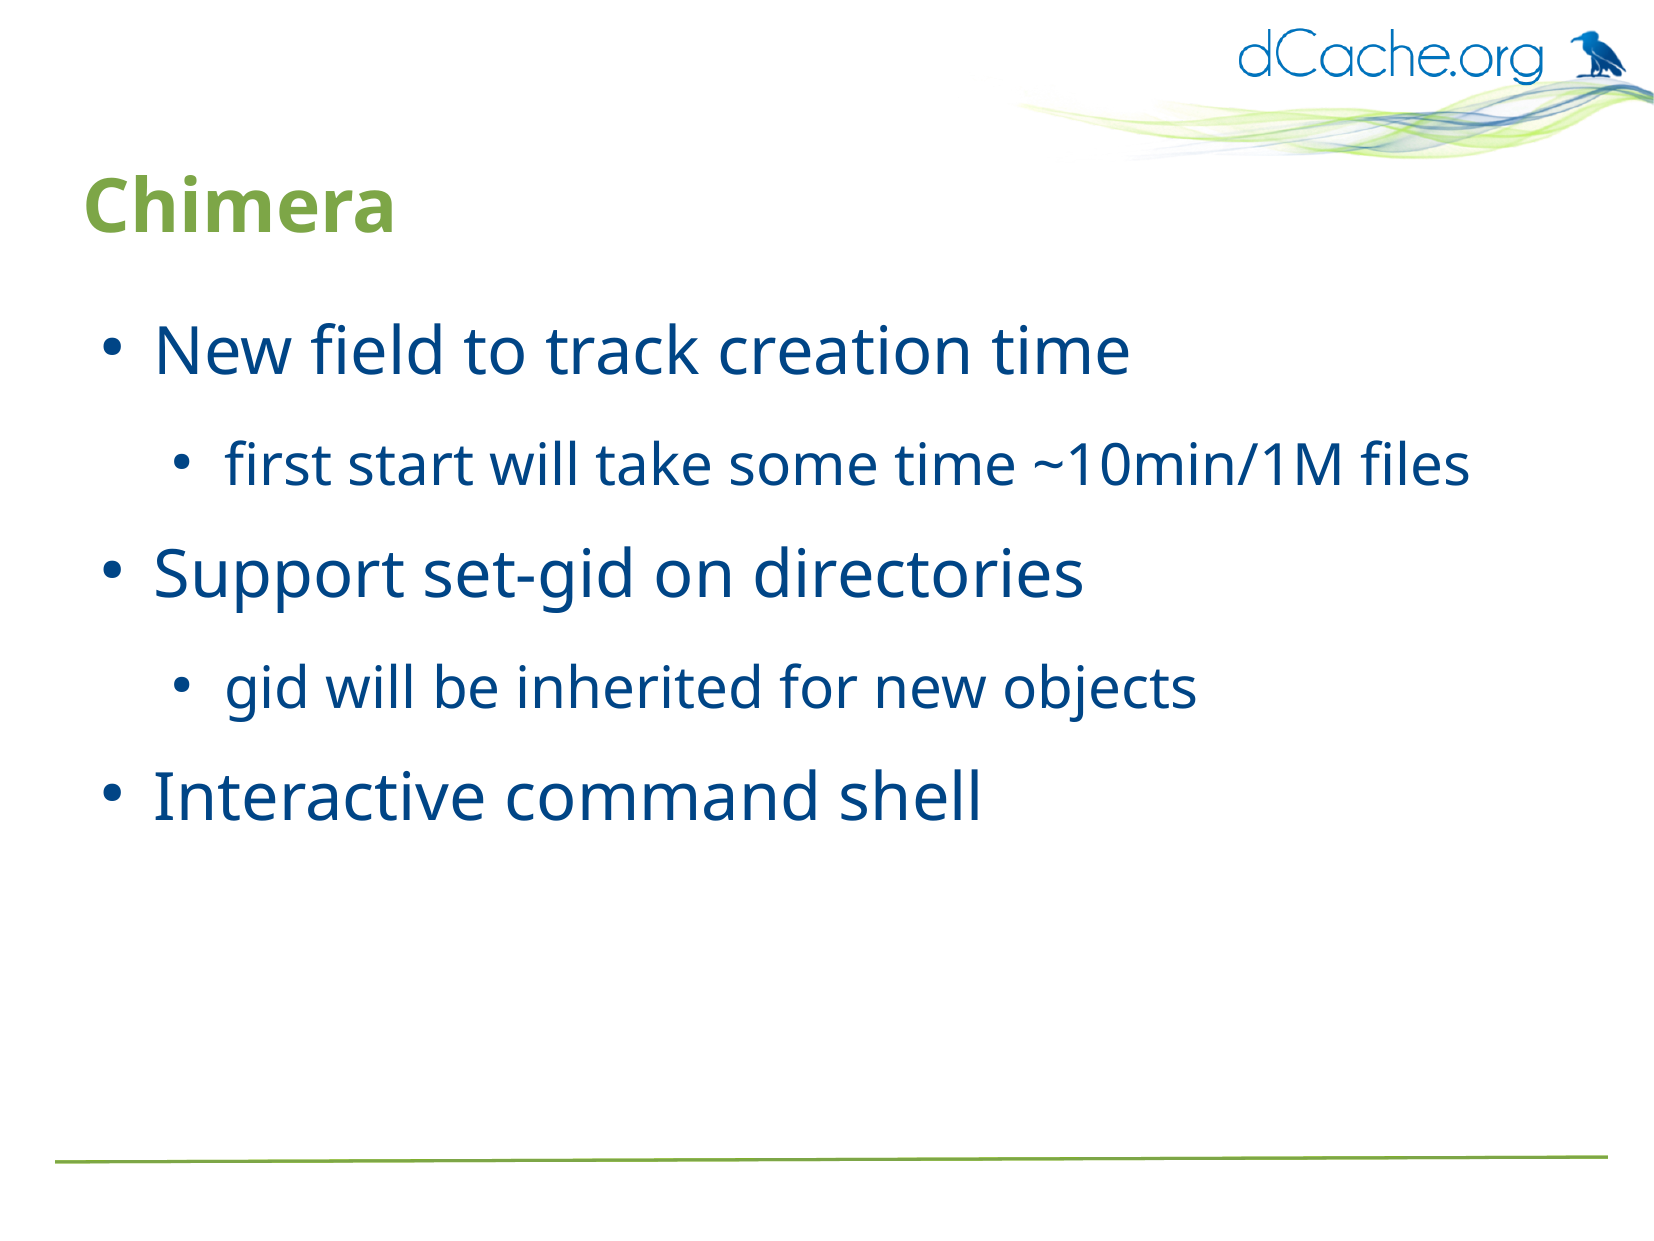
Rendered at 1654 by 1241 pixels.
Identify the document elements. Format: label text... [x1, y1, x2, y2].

list New field to track creation time first start will take some time ~10min/1M files Support set-gid on directories gid will be inherited for new objects Interactive command shell [82, 302, 1571, 1023]
picture [956, 16, 1654, 169]
title Chimera [82, 155, 1605, 252]
